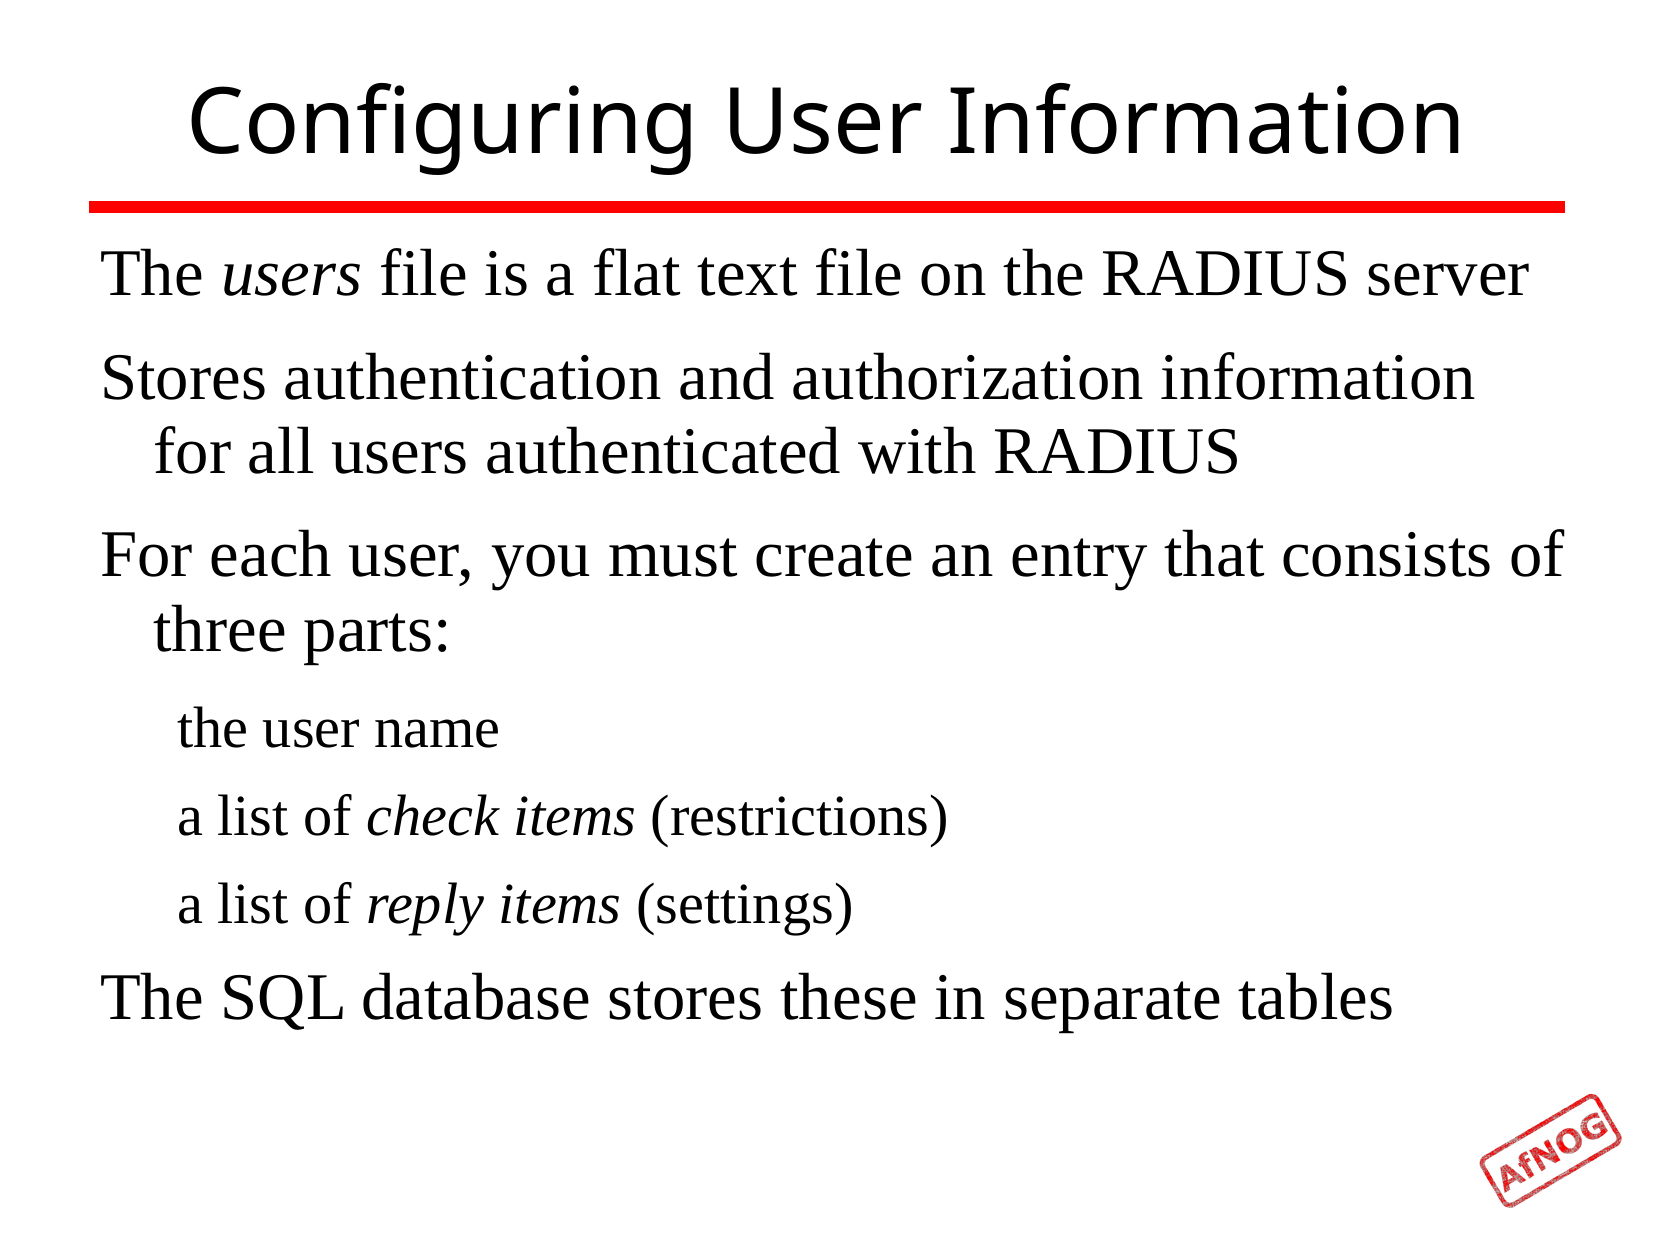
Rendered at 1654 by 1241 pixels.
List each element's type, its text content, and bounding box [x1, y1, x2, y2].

list The users file is a flat text file on the RADIUS server Stores authentication and authorization information for all users authenticated with RADIUS For each user, you must create an entry that consists of three parts: the user name a list of check items (restrictions) a list of reply items (settings) The SQL database stores these in separate tables [82, 236, 1571, 1123]
title Configuring User Information [88, 29, 1565, 207]
picture [1476, 1090, 1625, 1211]
